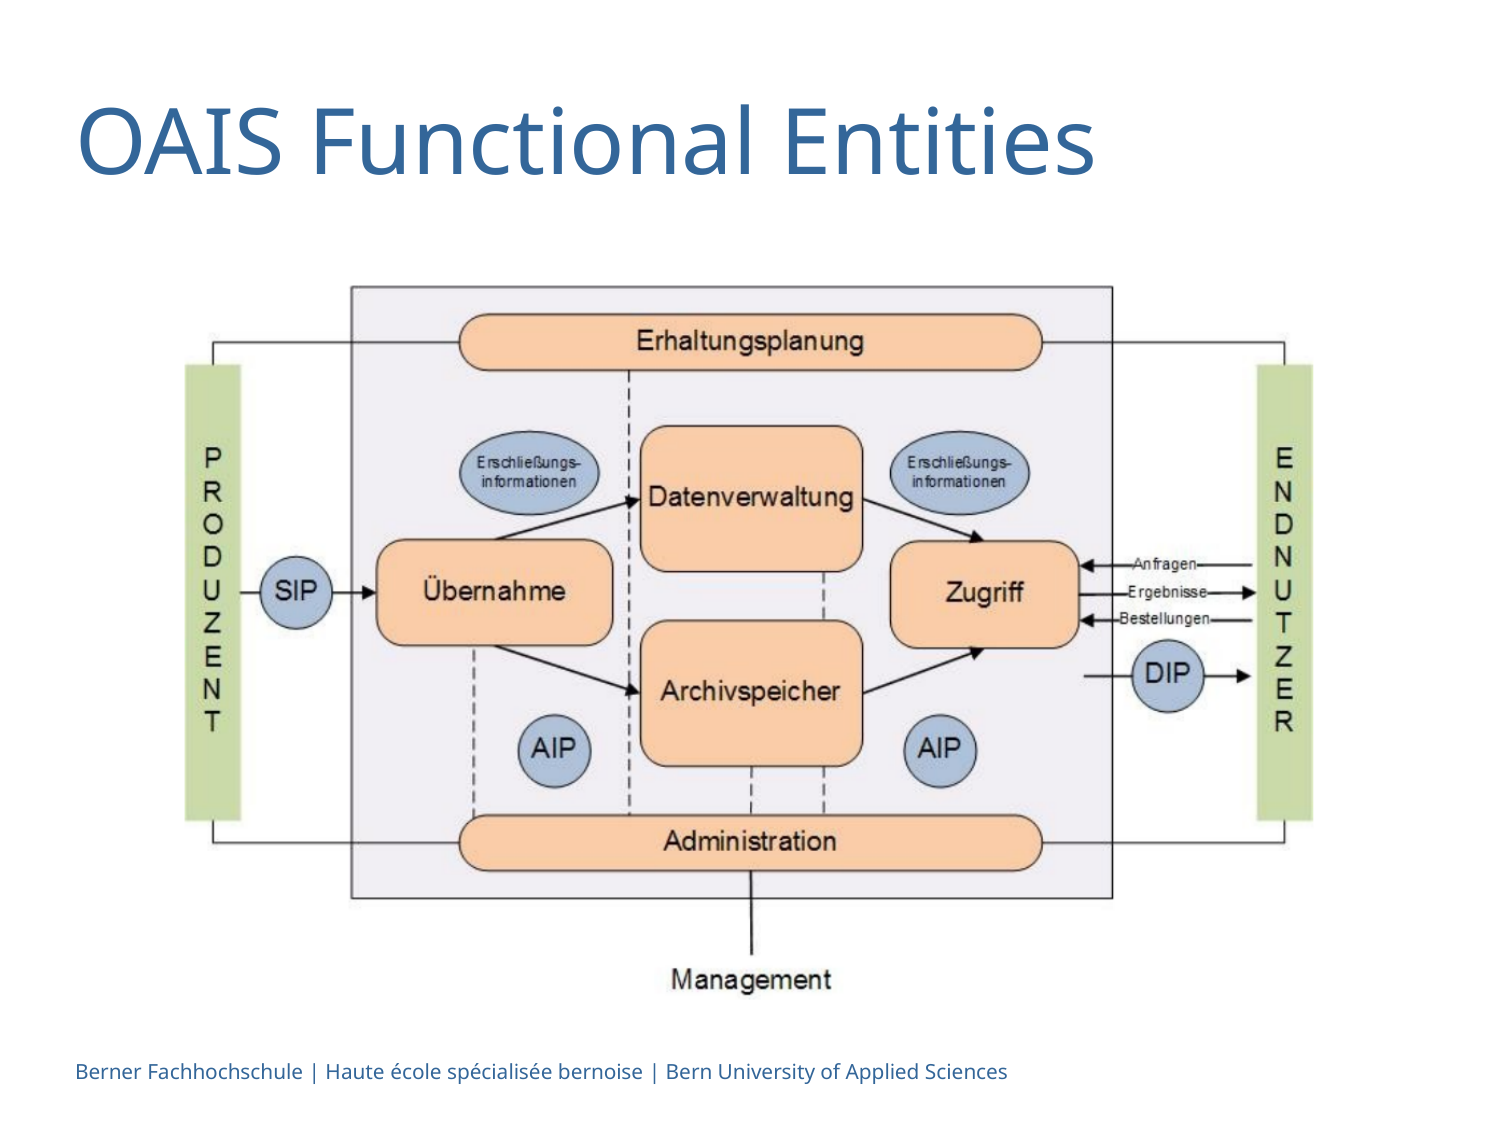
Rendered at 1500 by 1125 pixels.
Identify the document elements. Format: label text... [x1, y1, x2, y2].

title OAIS Functional Entities [75, 44, 1425, 233]
picture [162, 263, 1337, 1006]
